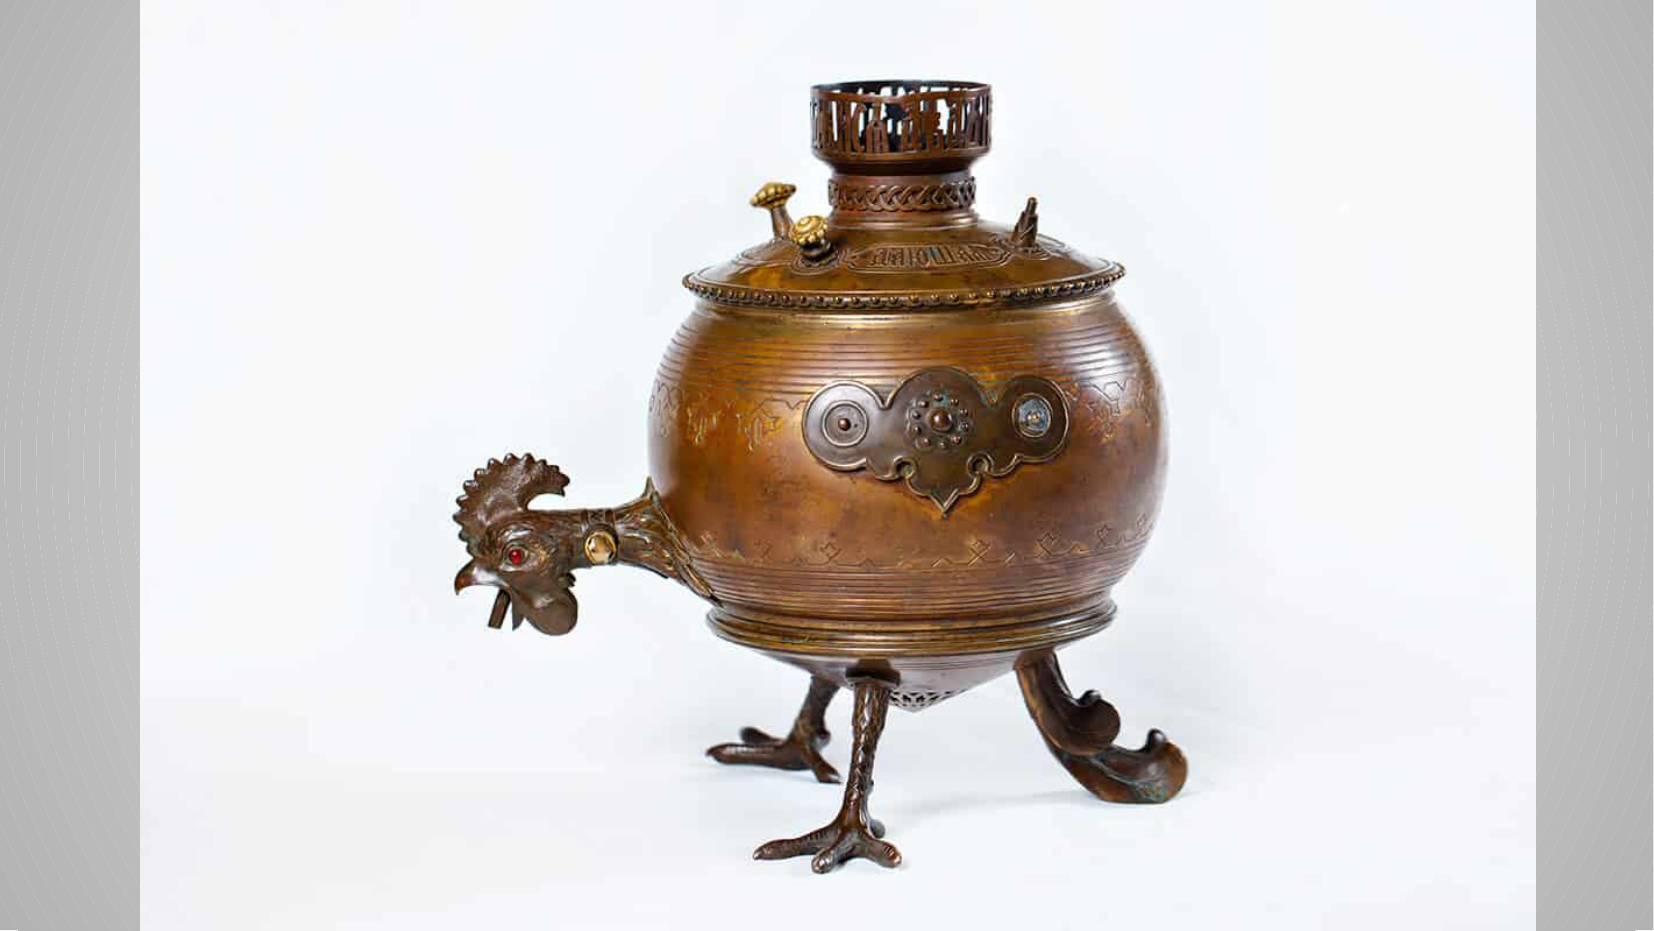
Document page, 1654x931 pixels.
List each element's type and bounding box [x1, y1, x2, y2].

picture [140, 0, 1536, 931]
